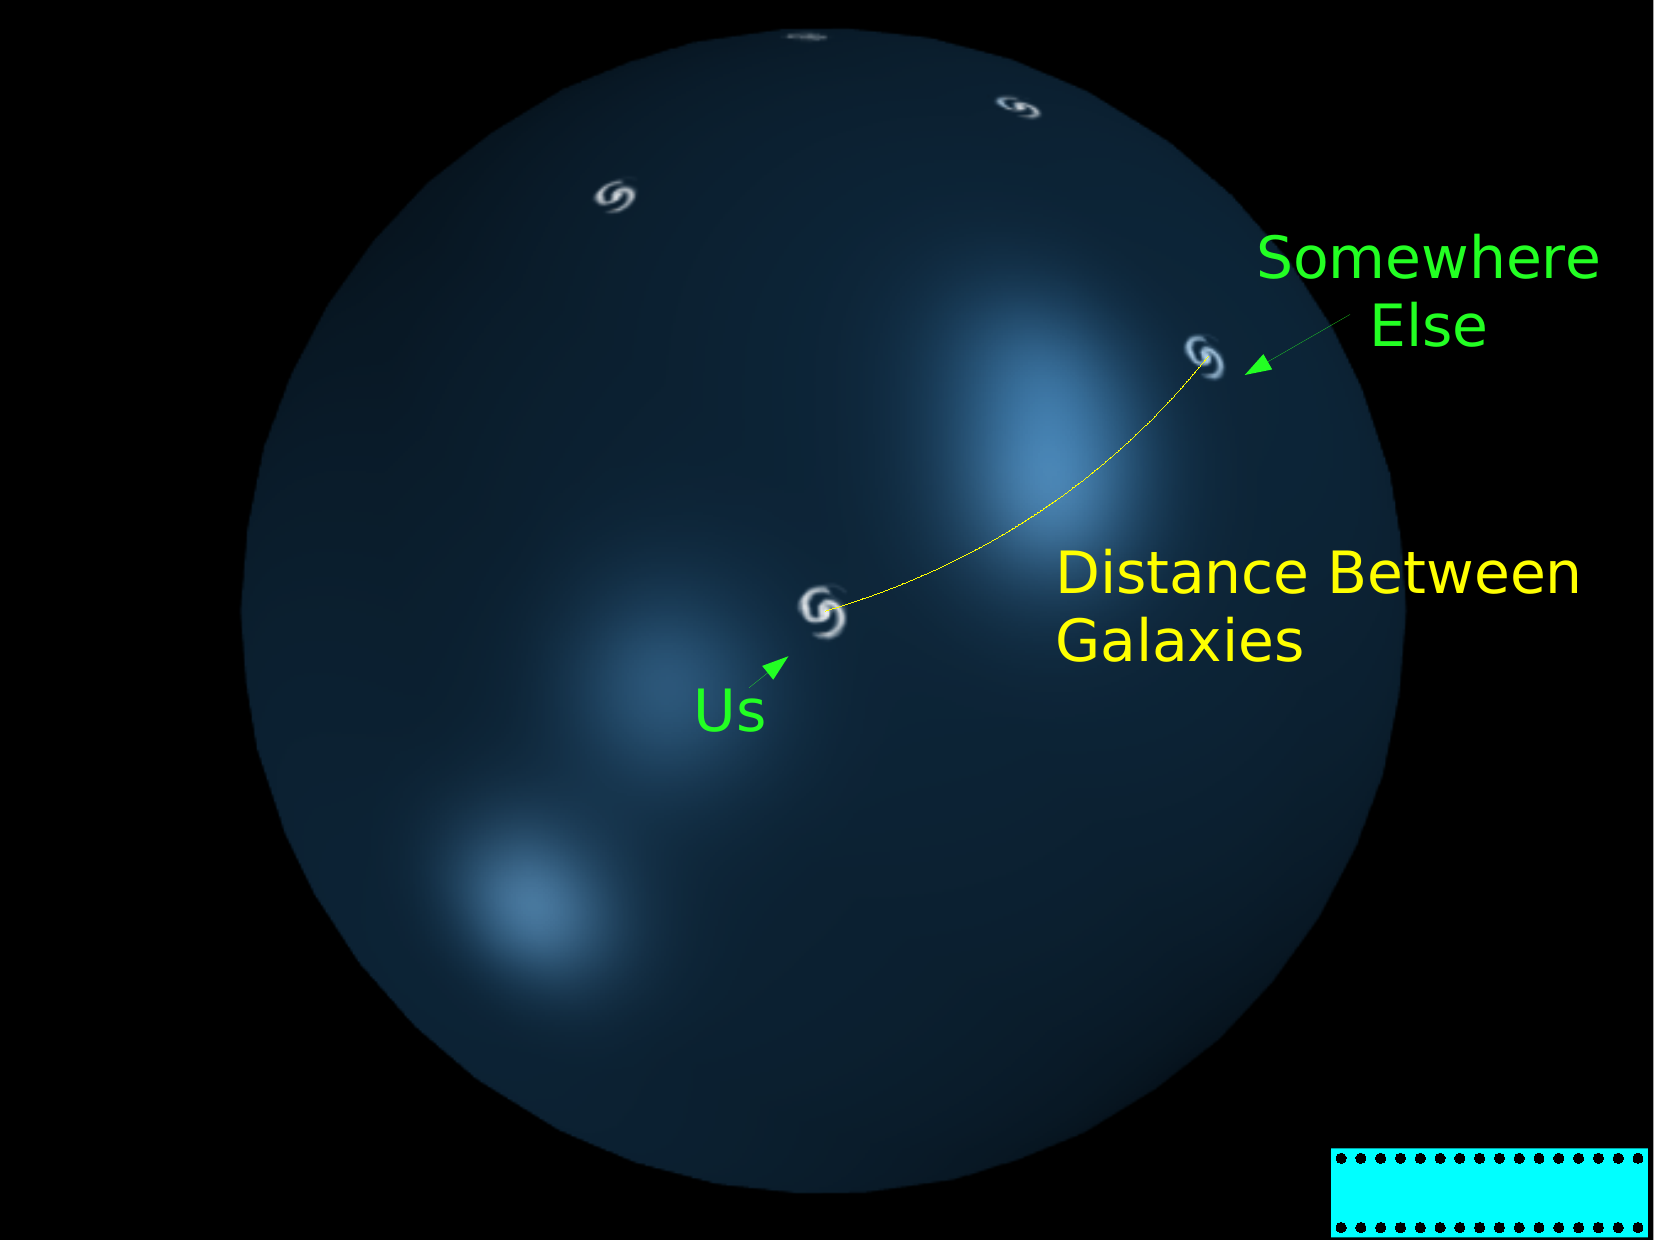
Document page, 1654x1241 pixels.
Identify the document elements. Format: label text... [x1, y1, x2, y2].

text_box Somewhere Else [1256, 225, 1602, 361]
text_box Distance Between Galaxies [1055, 539, 1584, 676]
text_box Us [693, 677, 767, 746]
picture [38, 0, 1613, 1241]
text_box [1331, 1148, 1648, 1238]
